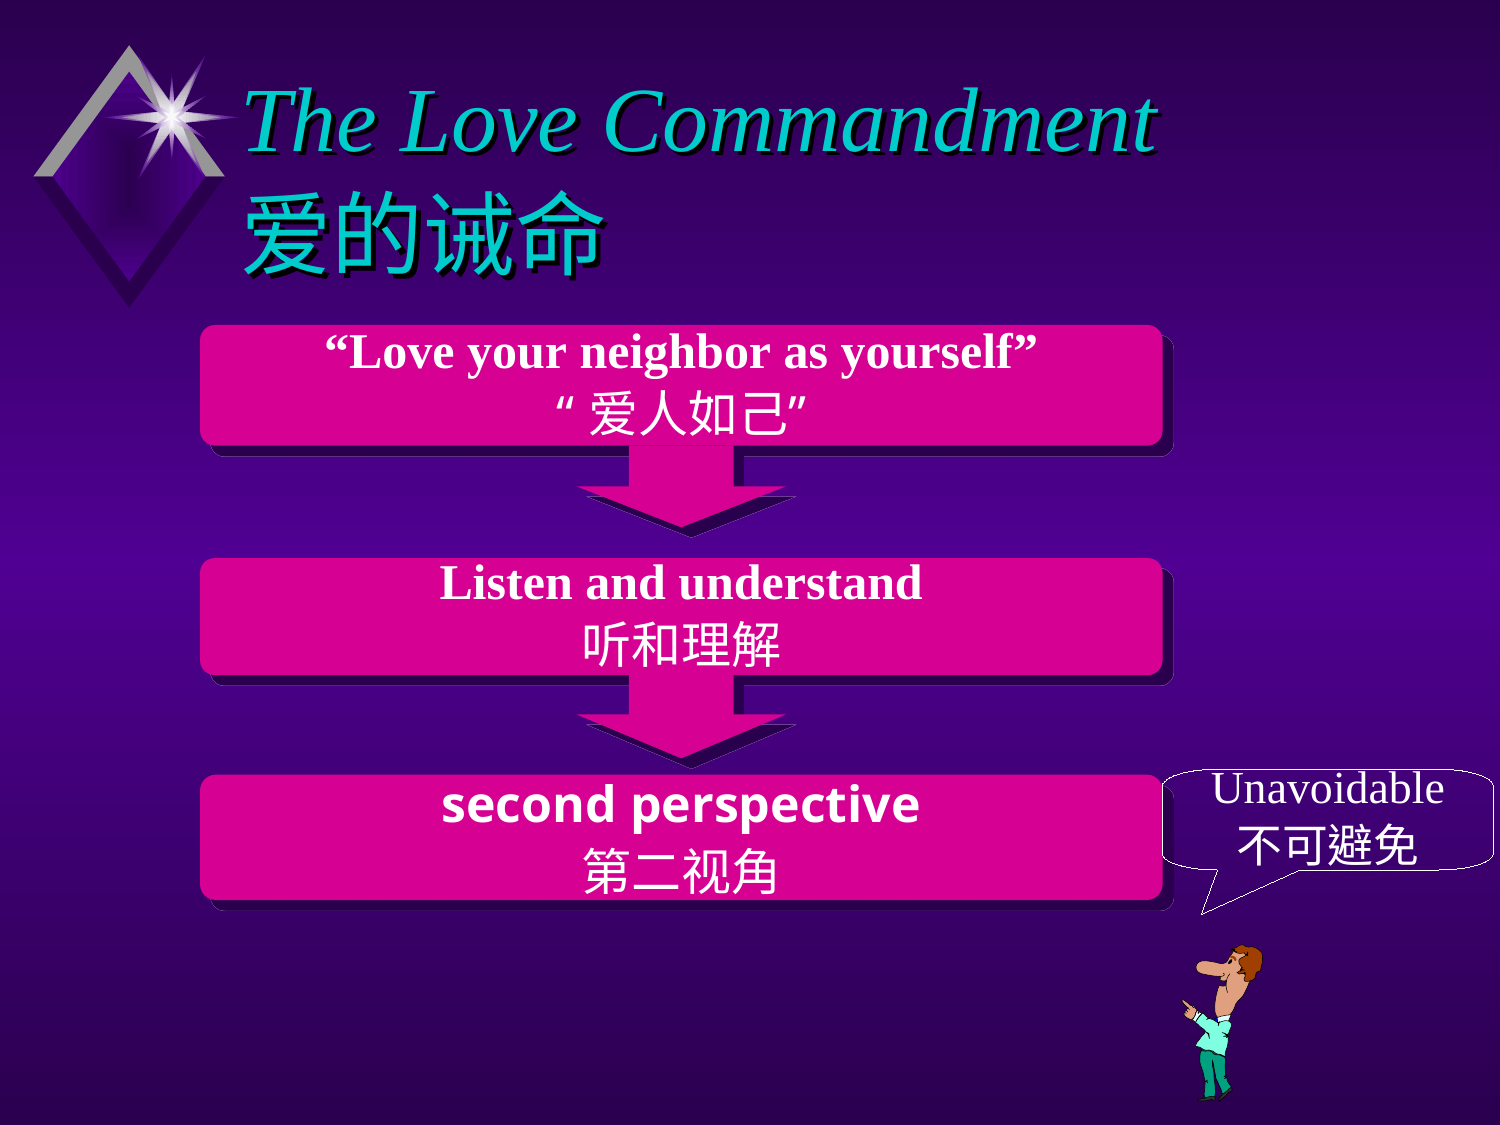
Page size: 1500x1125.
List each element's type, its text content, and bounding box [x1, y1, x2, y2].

text_box Listen and understand 听和理解 [200, 558, 1163, 676]
text_box “Love your neighbor as yourself” “爱人如己” [200, 324, 1163, 446]
text_box Unavoidable 不可避免 [1162, 769, 1494, 915]
chart [1181, 944, 1264, 1102]
text_box [576, 445, 786, 528]
text_box [576, 670, 786, 759]
text_box second perspective 第二视角 [200, 774, 1163, 901]
title The Love Commandment 爱的诫命 [224, 59, 1388, 306]
